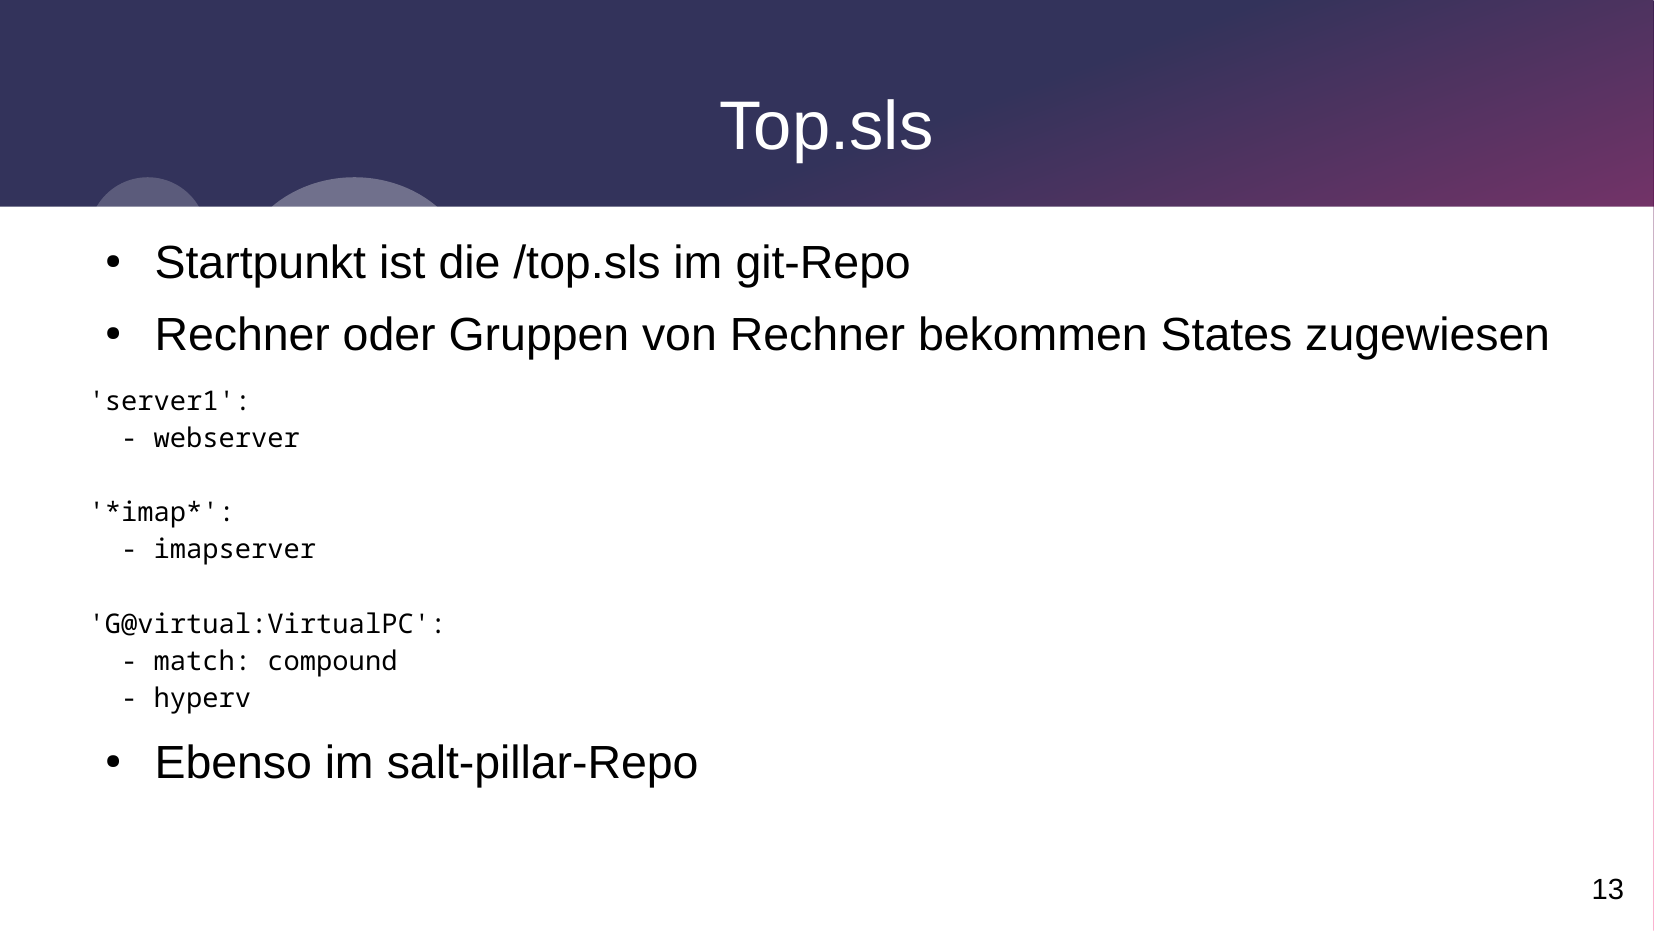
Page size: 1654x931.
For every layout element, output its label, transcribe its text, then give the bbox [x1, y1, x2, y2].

list Startpunkt ist die /top.sls im git-Repo Rechner oder Gruppen von Rechner bekommen States zugewiesen 'server1': - webserver '*imap*': - imapserver 'G@virtual:VirtualPC': - match: compound - hyperv Ebenso im salt-pillar-Repo [88, 236, 1565, 827]
title Top.sls [88, 44, 1565, 207]
